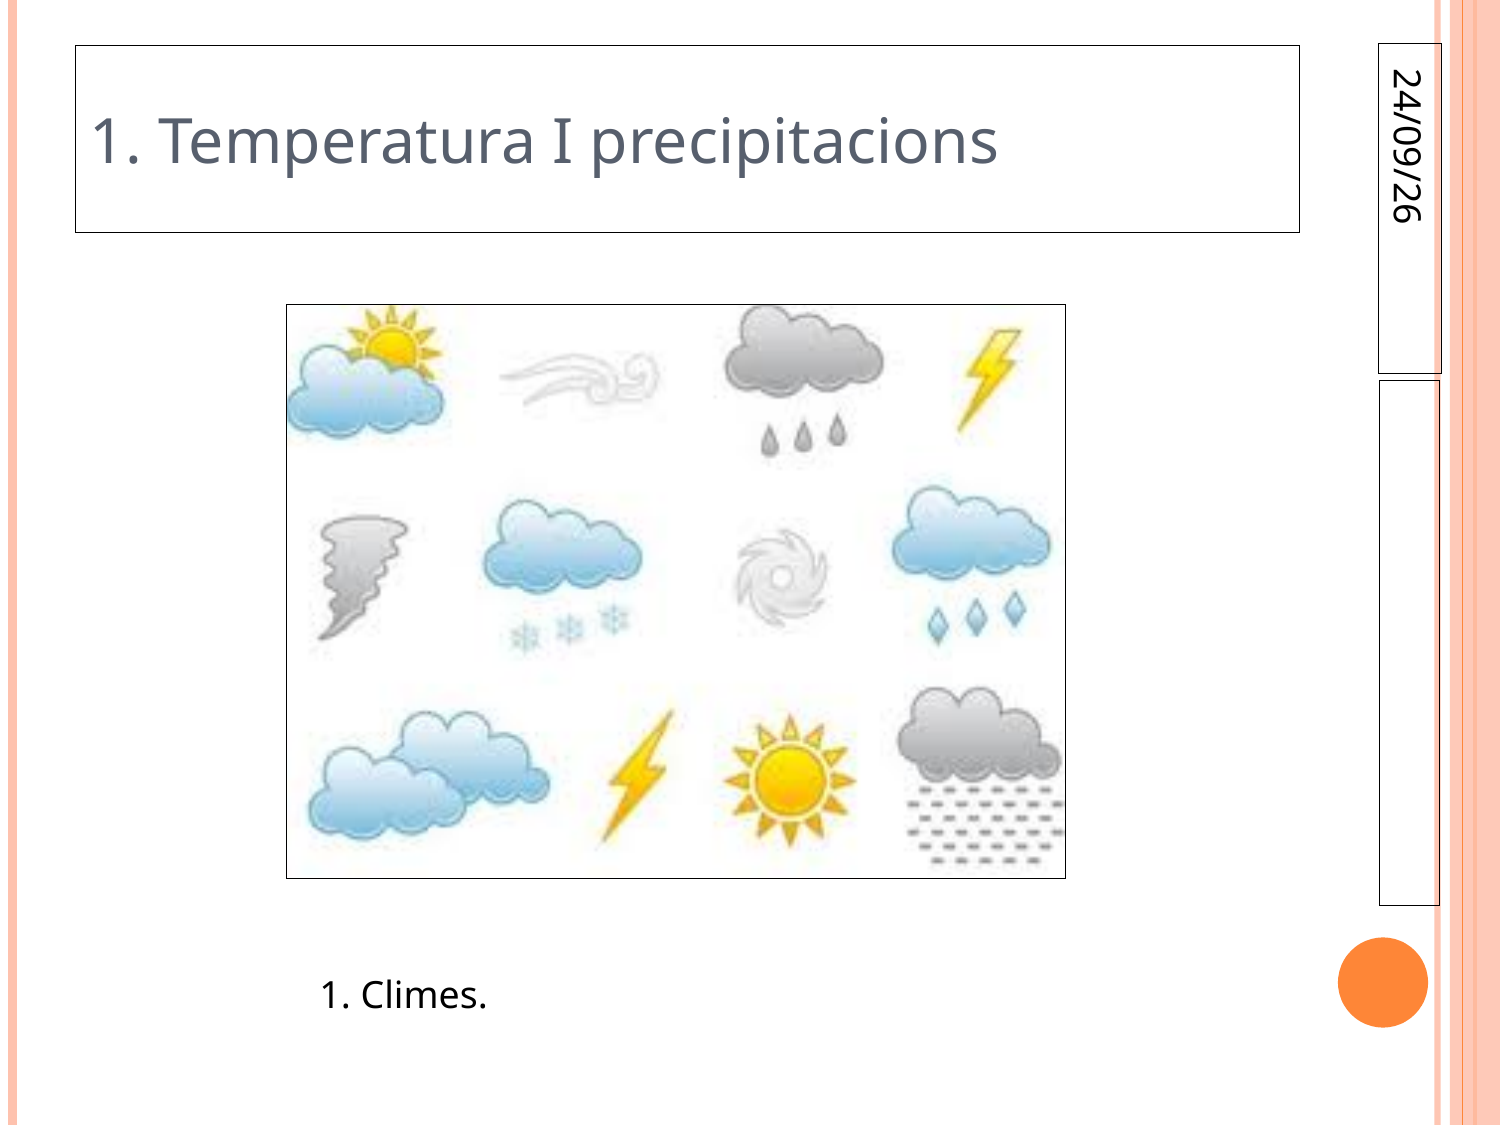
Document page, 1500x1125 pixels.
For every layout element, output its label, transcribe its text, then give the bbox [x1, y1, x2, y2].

title 1. Temperatura I precipitacions [75, 45, 1300, 233]
text_box 1. Climes. [304, 960, 1049, 1022]
picture [286, 304, 1066, 879]
